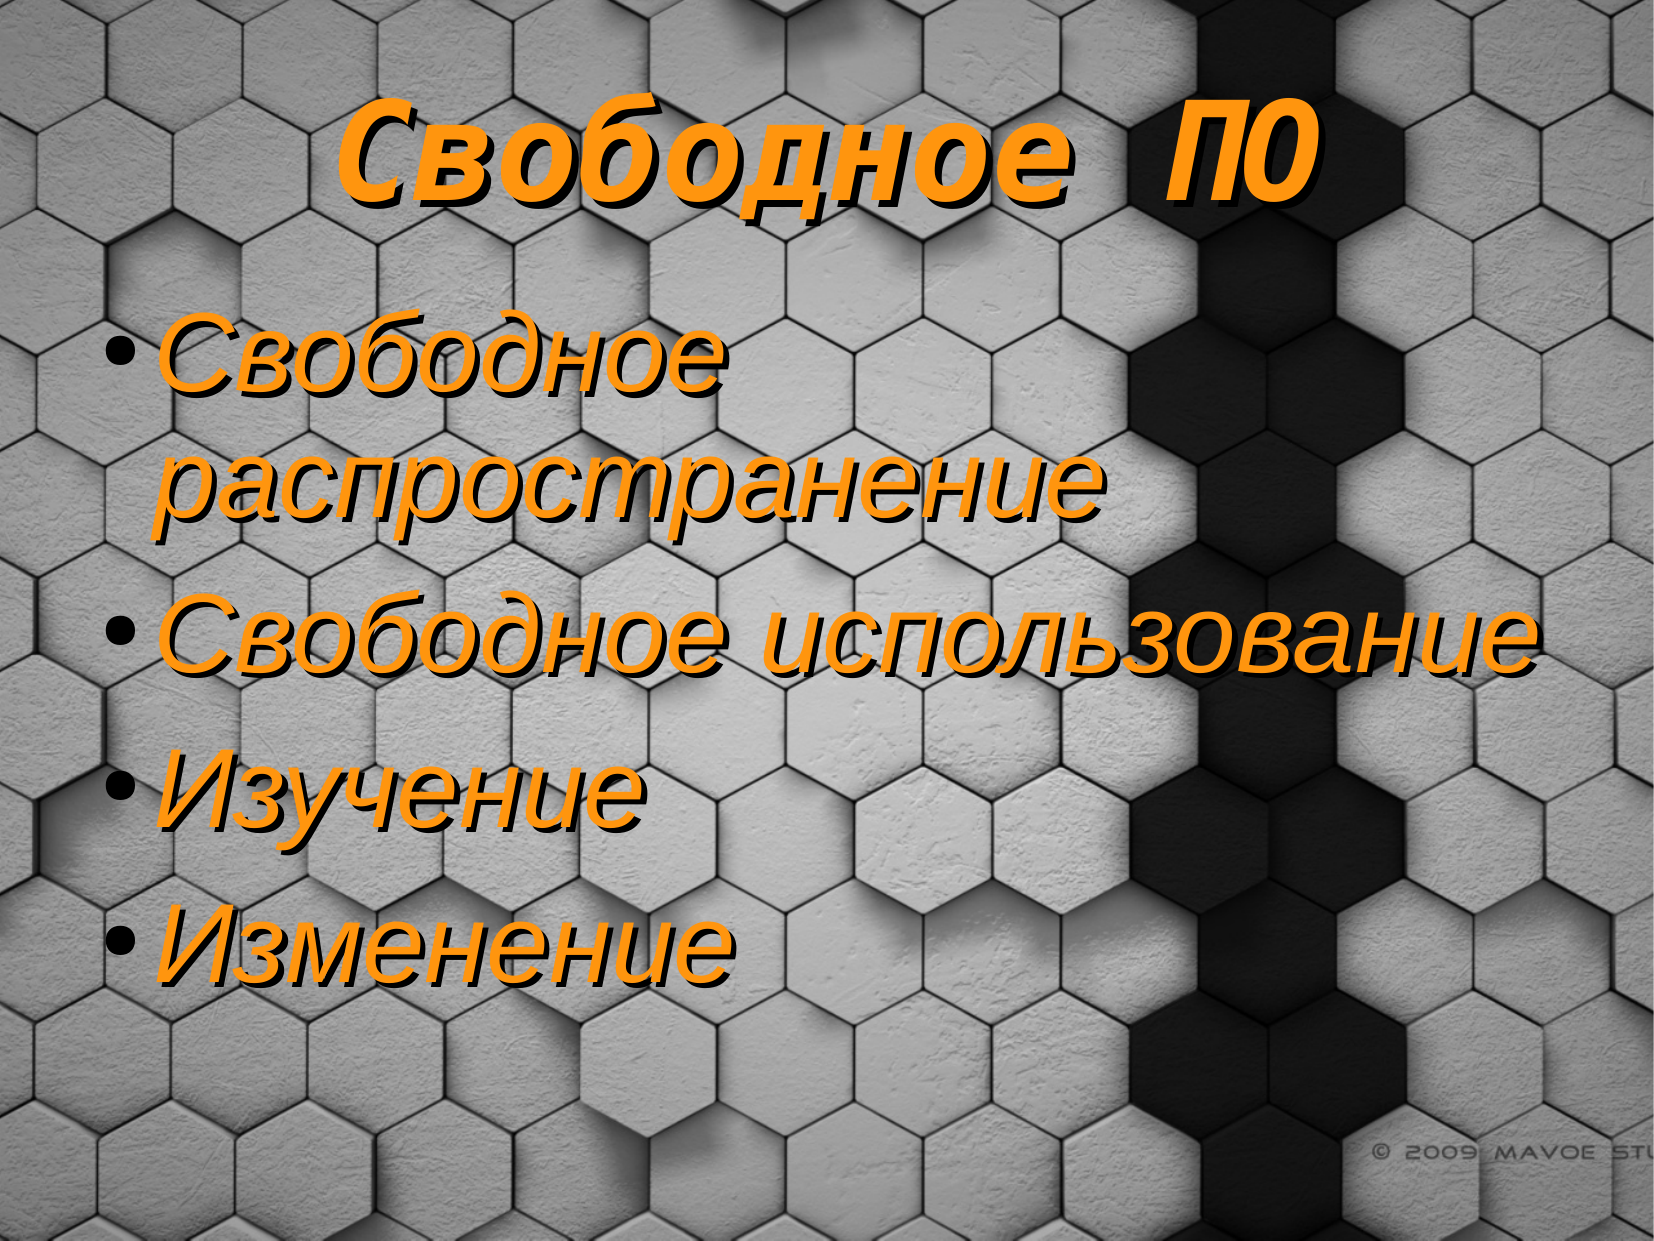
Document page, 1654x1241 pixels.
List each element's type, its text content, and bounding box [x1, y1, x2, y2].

title Свободное ПО [82, 49, 1571, 257]
list Свободное распространение Свободное использование Изучение Изменение [82, 290, 1571, 1109]
picture [0, 0, 1654, 1241]
